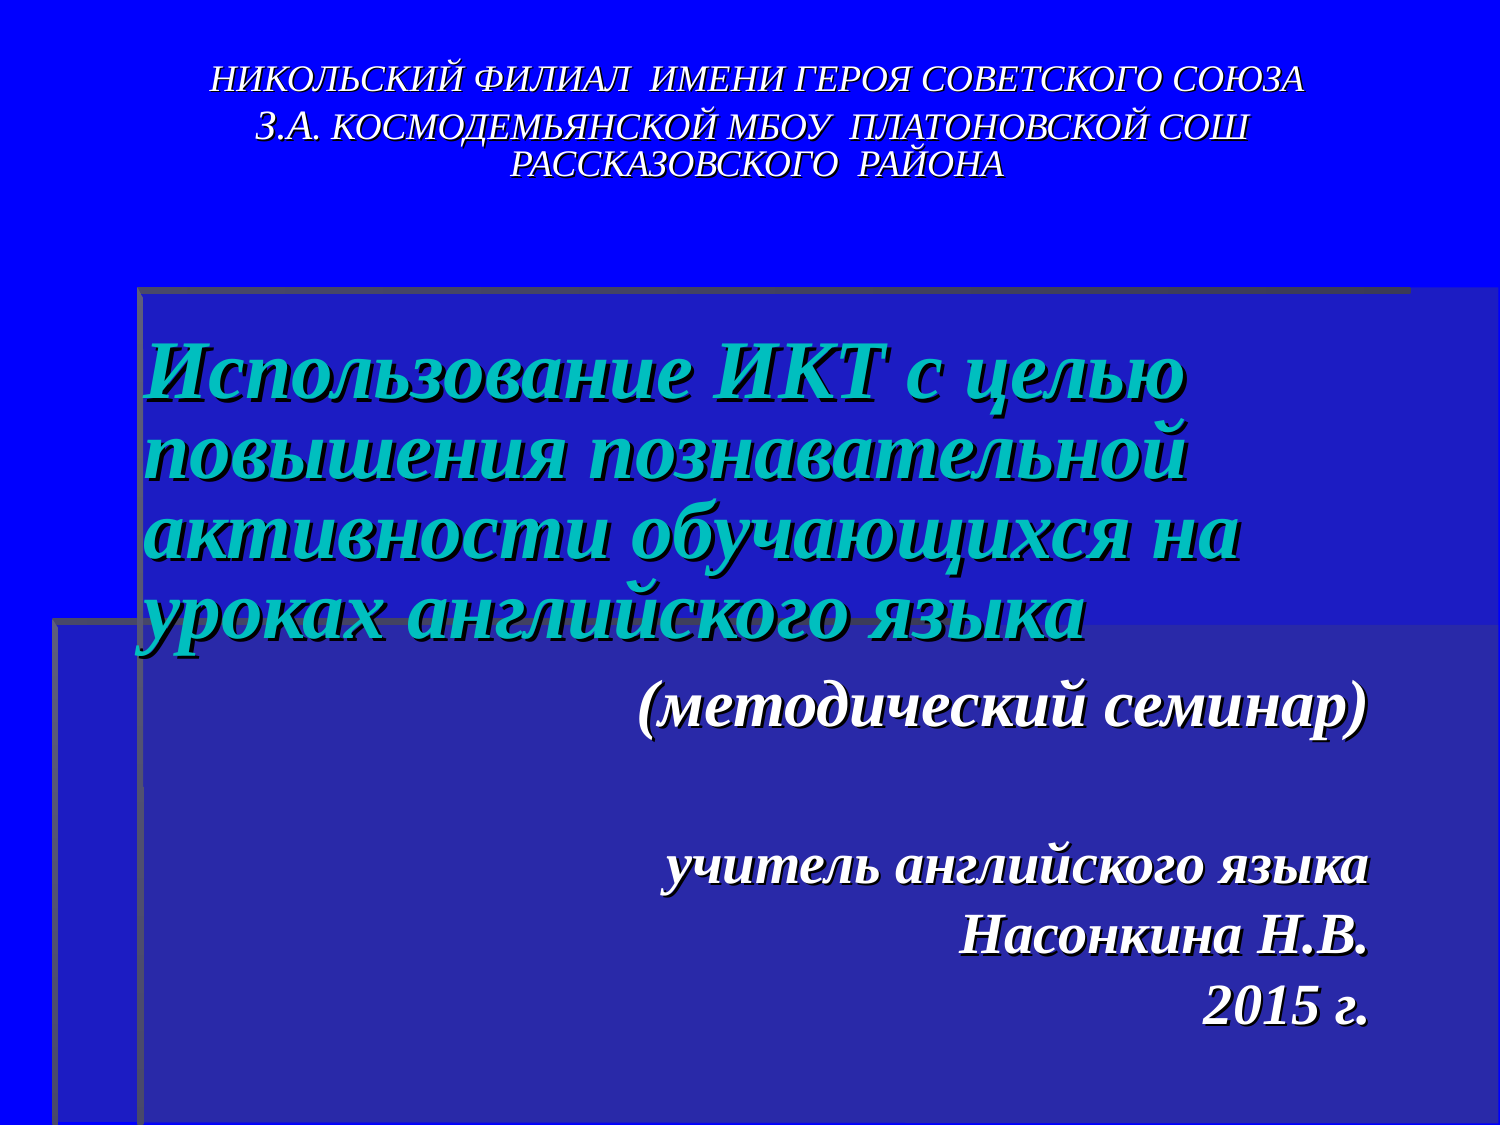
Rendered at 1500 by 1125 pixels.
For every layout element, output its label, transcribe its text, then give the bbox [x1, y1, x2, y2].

text_box [112, 42, 1388, 601]
text_box НИКОЛЬСКИЙ ФИЛИАЛ ИМЕНИ ГЕРОЯ СОВЕТСКОГО СОЮЗА З.А. КОСМОДЕМЬЯНСКОЙ МБОУ ПЛАТОНОВСКОЙ СОШ РАССКАЗОВСКОГО РАЙОНА Использование ИКТ с целью повышения познавательной активности обучающихся на уроках английского языка (методический семинар) учитель английского языка Насонкина Н.В. 2015 г. [128, 54, 1412, 1090]
